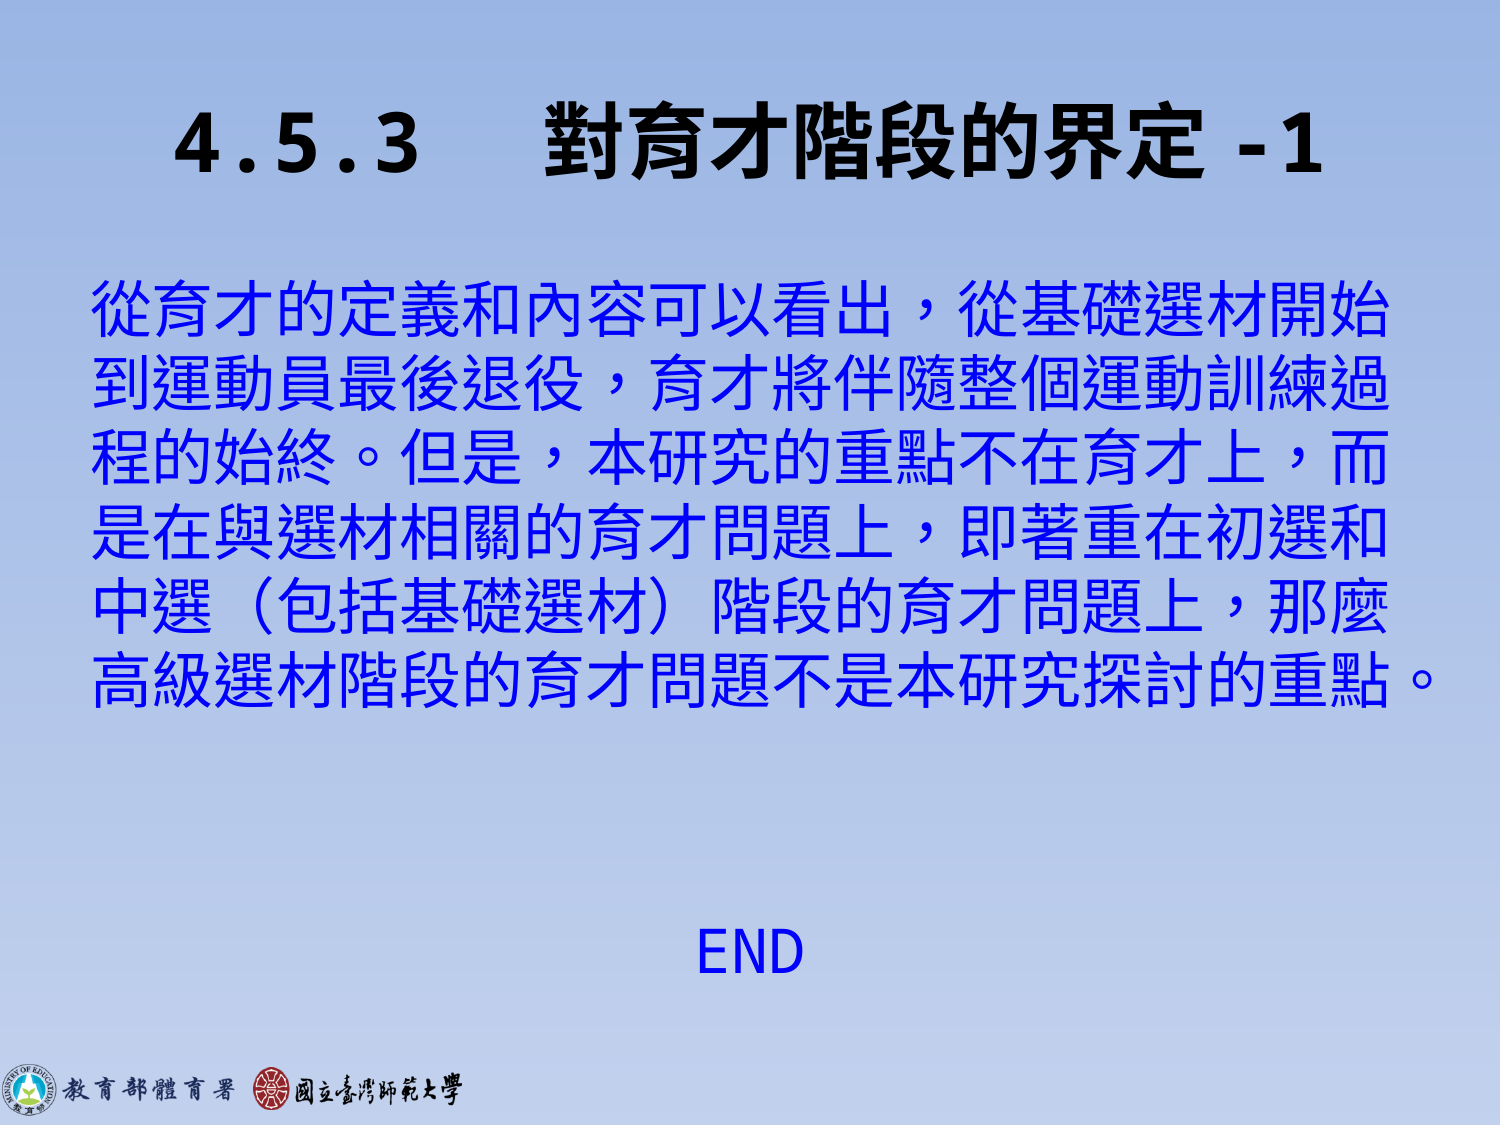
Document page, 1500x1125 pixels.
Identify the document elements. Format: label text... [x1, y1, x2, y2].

title 4.5.3 對育才階段的界定-1 [75, 45, 1426, 233]
list 從育才的定義和內容可以看出，從基礎選材開始到運動員最後退役，育才將伴隨整個運動訓練過程的始終。但是，本研究的重點不在育才上，而是在與選材相關的育才問題上，即著重在初選和中選（包括基礎選材）階段的育才問題上，那麼高級選材階段的育才問題不是本研究探討的重點。 END [75, 262, 1426, 1005]
